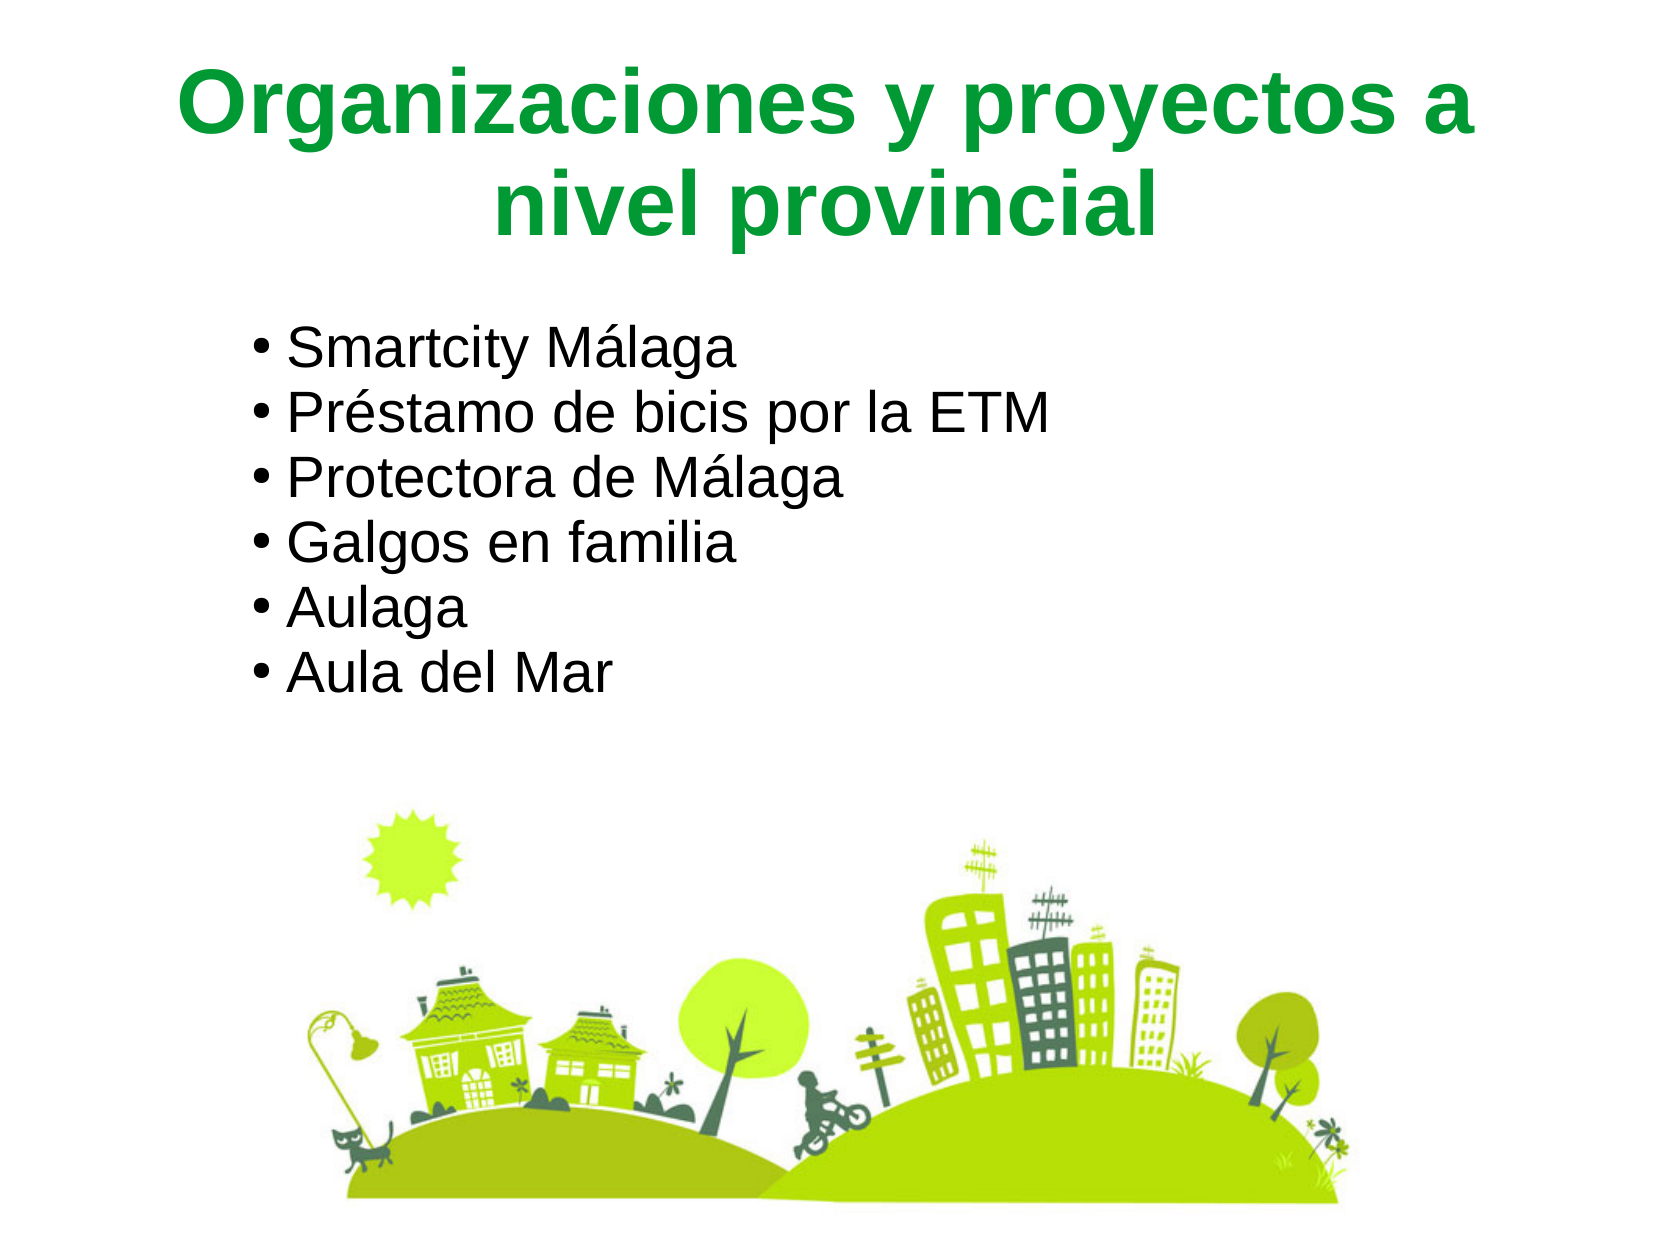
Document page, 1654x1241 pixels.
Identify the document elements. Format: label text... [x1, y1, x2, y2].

text_box Smartcity Málaga Préstamo de bicis por la ETM Protectora de Málaga Galgos en familia Aulaga Aula del Mar [236, 307, 1418, 798]
picture [283, 798, 1367, 1230]
title Organizaciones y proyectos a nivel provincial [82, 49, 1571, 257]
